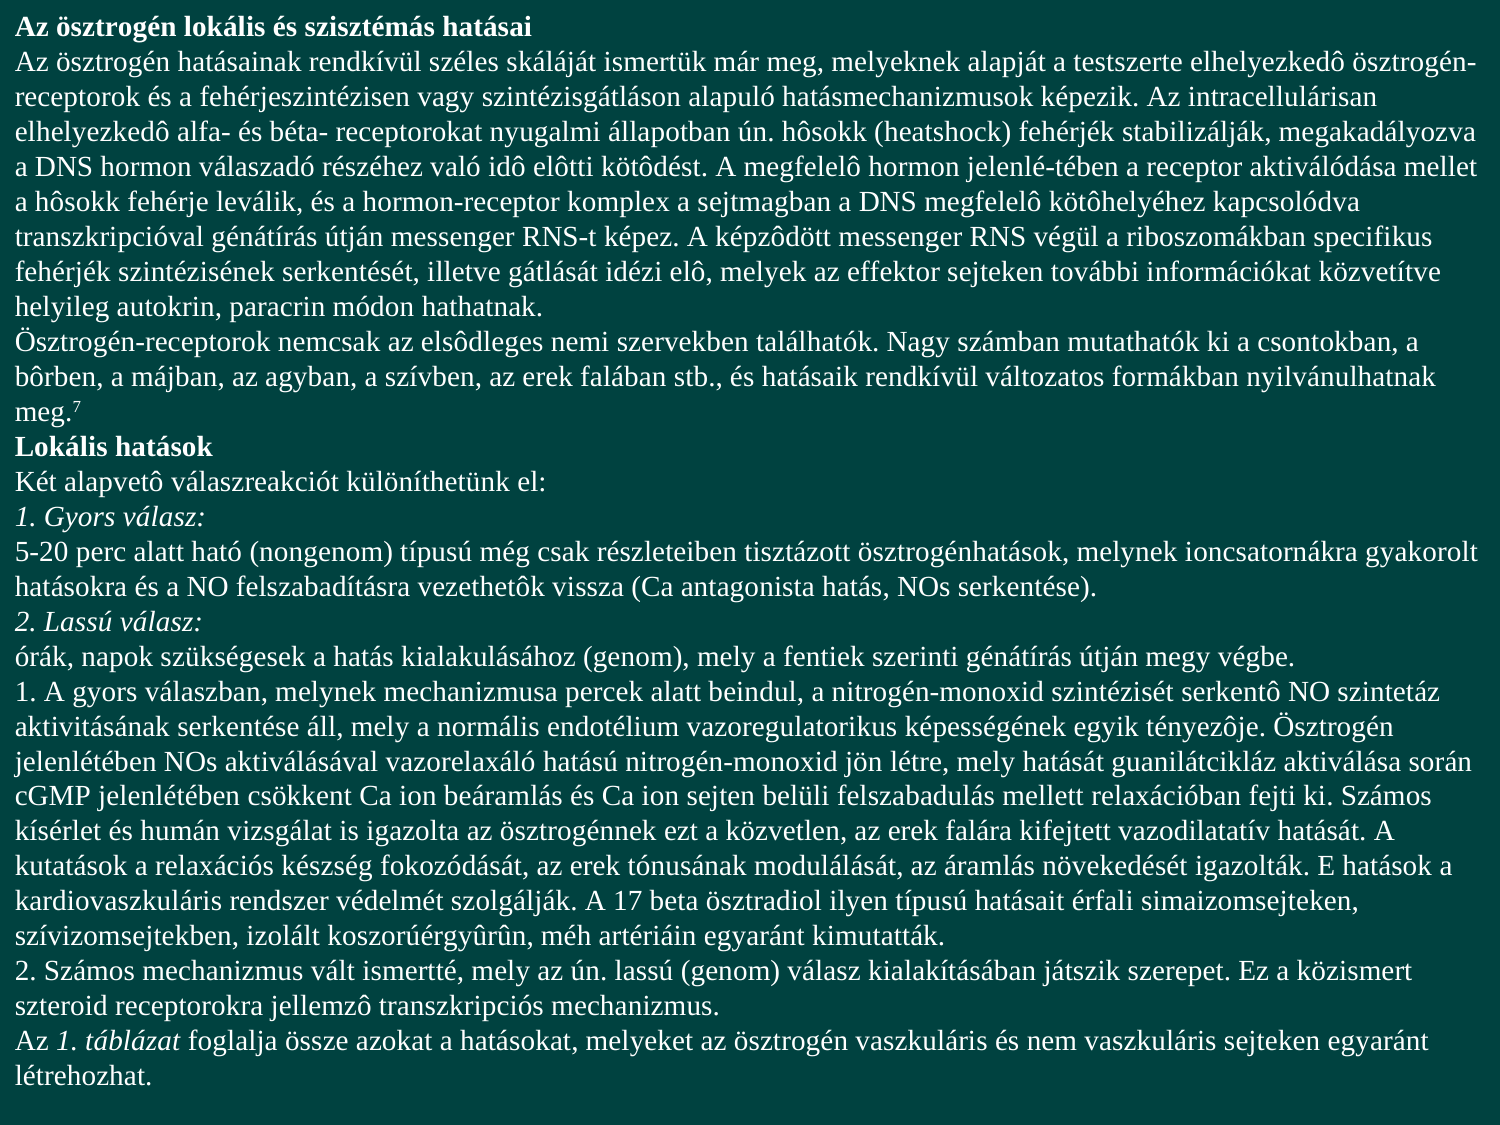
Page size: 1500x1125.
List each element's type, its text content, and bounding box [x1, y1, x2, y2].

text_box Az ösztrogén lokális és szisztémás hatásai Az ösztrogén hatásainak rendkívül széles skáláját ismertük már meg, melyeknek alapját a testszerte elhelyezkedô ösztrogén-receptorok és a fehérjeszintézisen vagy szintézisgátláson alapuló hatásmechanizmusok képezik. Az intracellulárisan elhelyezkedô alfa- és béta- receptorokat nyugalmi állapotban ún. hôsokk (heatshock) fehérjék stabilizálják, megakadályozva a DNS hormon válaszadó részéhez való idô elôtti kötôdést. A megfelelô hormon jelenlé-tében a receptor aktiválódása mellet a hôsokk fehérje leválik, és a hormon-receptor komplex a sejtmagban a DNS megfelelô kötôhelyéhez kapcsolódva transzkripcióval génátírás útján messenger RNS-t képez. A képzôdött messenger RNS végül a riboszomákban specifikus fehérjék szintézisének serkentését, illetve gátlását idézi elô, melyek az effektor sejteken további információkat közvetítve helyileg autokrin, paracrin módon hathatnak. Ösztrogén-receptorok nemcsak az elsôdleges nemi szervekben találhatók. Nagy számban mutathatók ki a csontokban, a bôrben, a májban, az agyban, a szívben, az erek falában stb., és hatásaik rendkívül változatos formákban nyilvánulhatnak meg.7 Lokális hatások Két alapvetô válaszreakciót különíthetünk el: 1. Gyors válasz: 5-20 perc alatt ható (nongenom) típusú még csak részleteiben tisztázott ösztrogénhatások, melynek ioncsatornákra gyakorolt hatásokra és a NO felszabadításra vezethetôk vissza (Ca antagonista hatás, NOs serkentése). 2. Lassú válasz: órák, napok szükségesek a hatás kialakulásához (genom), mely a fentiek szerinti génátírás útján megy végbe. 1. A gyors válaszban, melynek mechanizmusa percek alatt beindul, a nitrogén-monoxid szintézisét serkentô NO szintetáz aktivitásának serkentése áll, mely a normális endotélium vazoregulatorikus képességének egyik tényezôje. Ösztrogén jelenlétében NOs aktiválásával vazorelaxáló hatású nitrogén-monoxid jön létre, mely hatását guanilátcikláz aktiválása során cGMP jelenlétében csökkent Ca ion beáramlás és Ca ion sejten belüli felszabadulás mellett relaxációban fejti ki. Számos kísérlet és humán vizsgálat is igazolta az ösztrogénnek ezt a közvetlen, az erek falára kifejtett vazodilatatív hatását. A kutatások a relaxációs készség fokozódását, az erek tónusának modulálását, az áramlás növekedését igazolták. E hatások a kardiovaszkuláris rendszer védelmét szolgálják. A 17 beta ösztradiol ilyen típusú hatásait érfali simaizomsejteken, szívizomsejtekben, izolált koszorúérgyûrûn, méh artériáin egyaránt kimutatták. 2. Számos mechanizmus vált ismertté, mely az ún. lassú (genom) válasz kialakításában játszik szerepet. Ez a közismert szteroid receptorokra jellemzô transzkripciós mechanizmus. Az 1. táblázat foglalja össze azokat a hatásokat, melyeket az ösztrogén vaszkuláris és nem vaszkuláris sejteken egyaránt létrehozhat. [0, 0, 1500, 1100]
